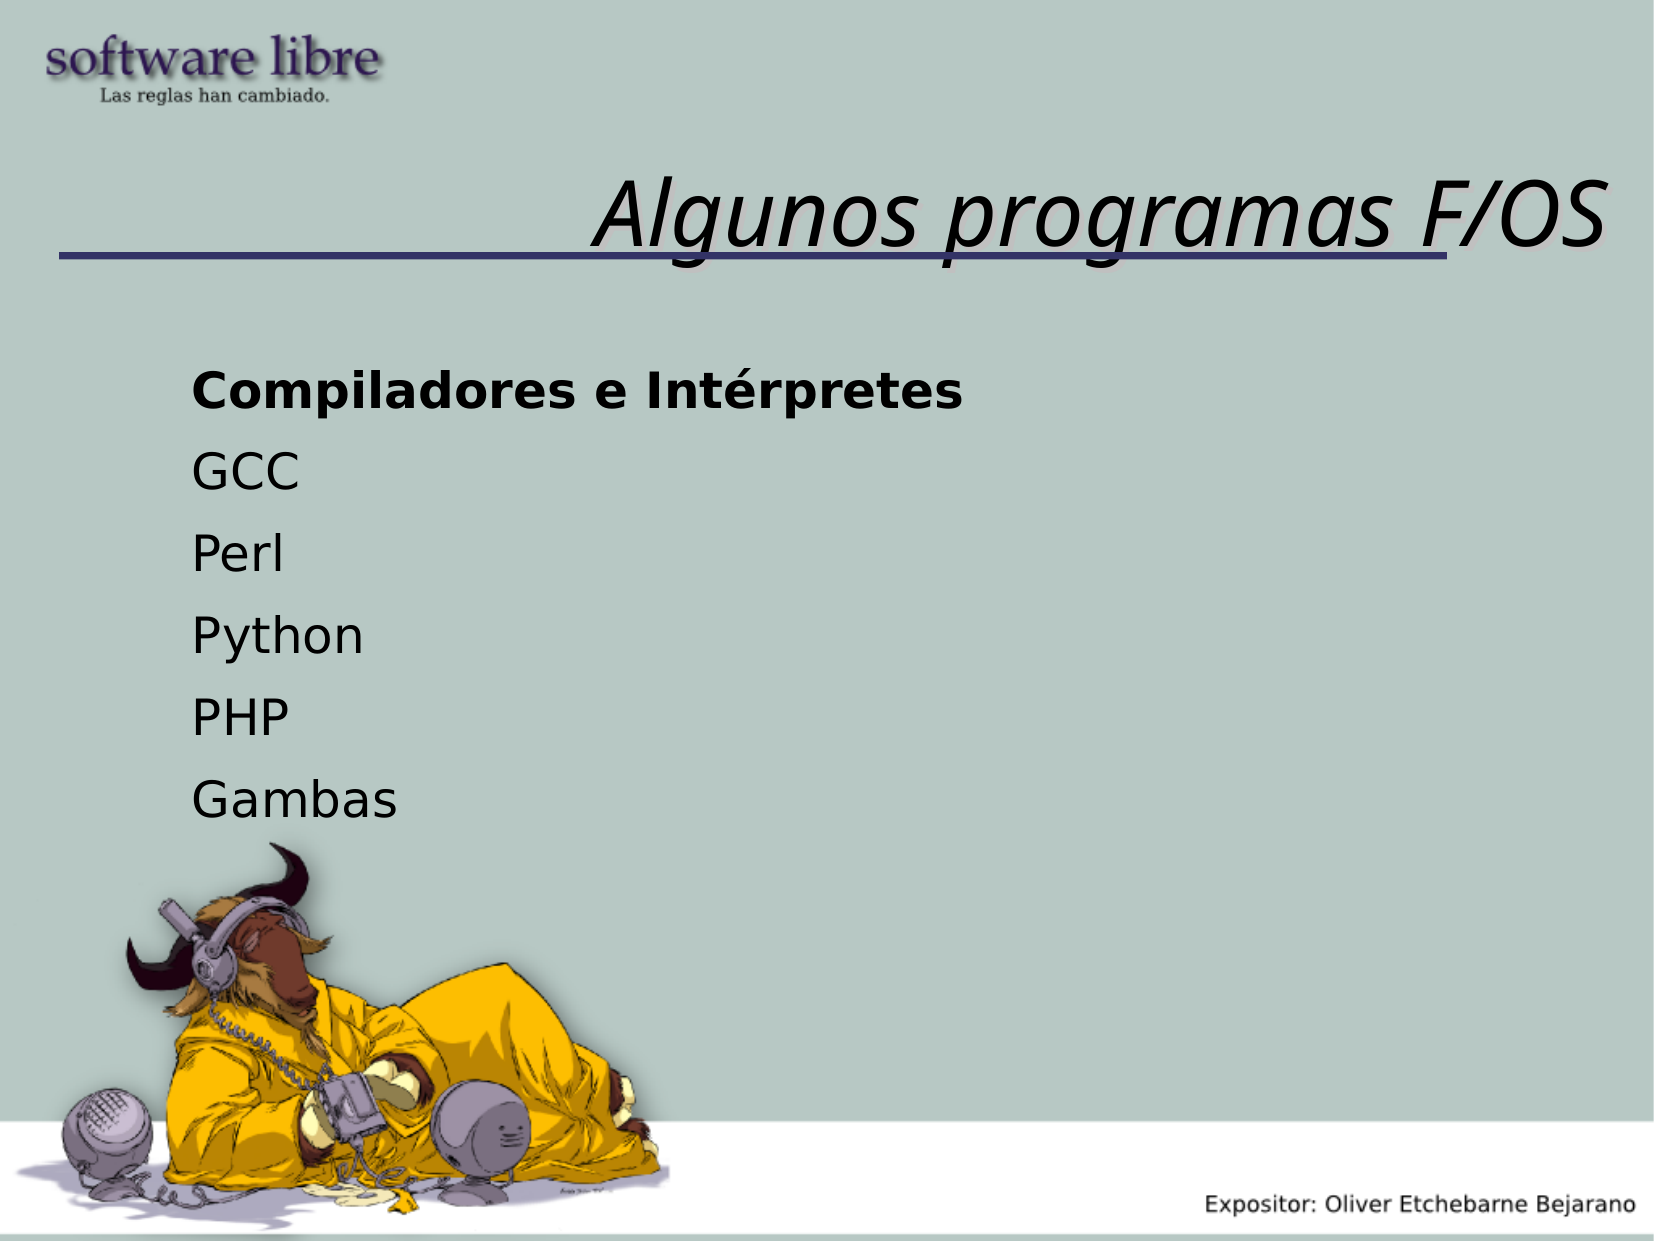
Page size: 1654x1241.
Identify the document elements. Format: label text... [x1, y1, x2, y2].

picture [0, 0, 1654, 1241]
text_box Compiladores e Intérpretes GCC Perl Python PHP Gambas [177, 354, 1595, 875]
text_box Algunos programas F/OS [59, 140, 1625, 266]
text_box [59, 252, 1447, 260]
